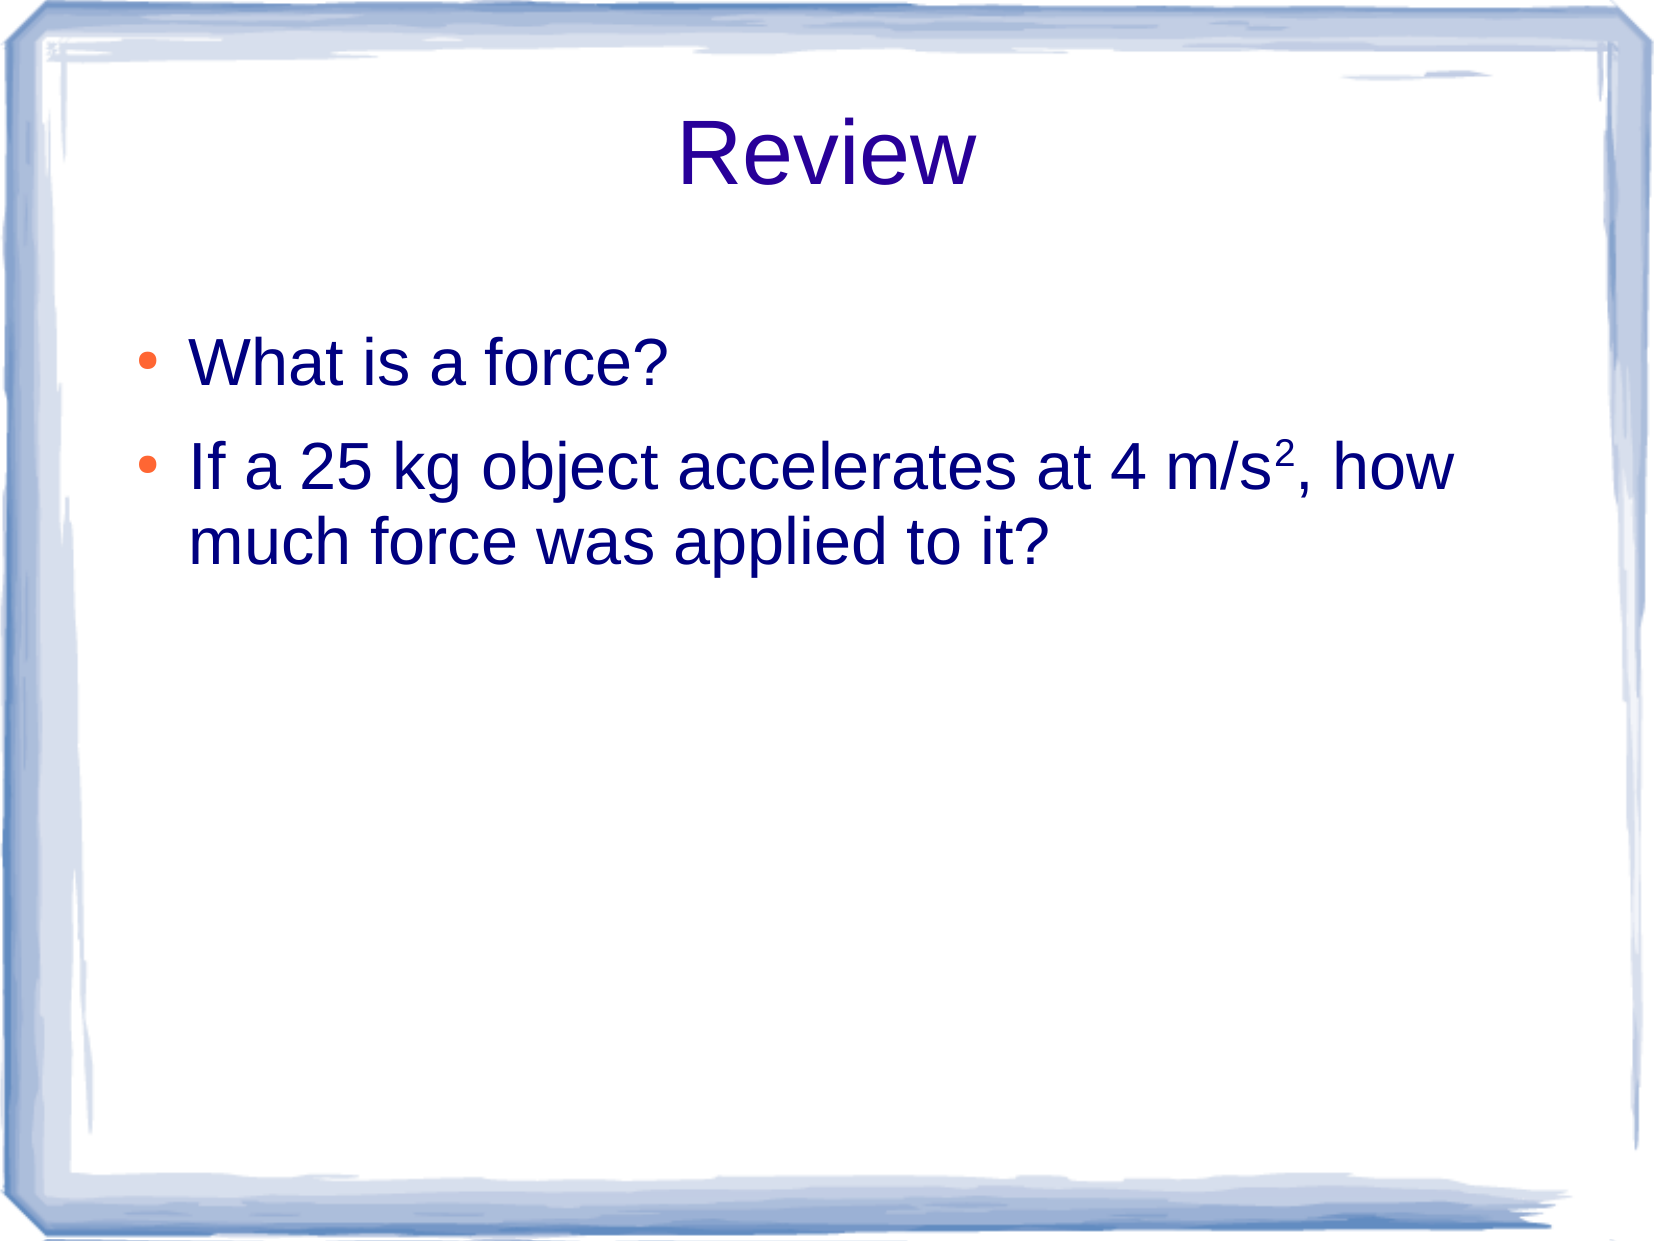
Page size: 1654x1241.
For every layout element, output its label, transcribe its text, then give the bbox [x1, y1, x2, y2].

title Review [82, 56, 1571, 250]
list What is a force? If a 25 kg object accelerates at 4 m/s2, how much force was applied to it? [118, 324, 1571, 990]
picture [0, 0, 1654, 1241]
